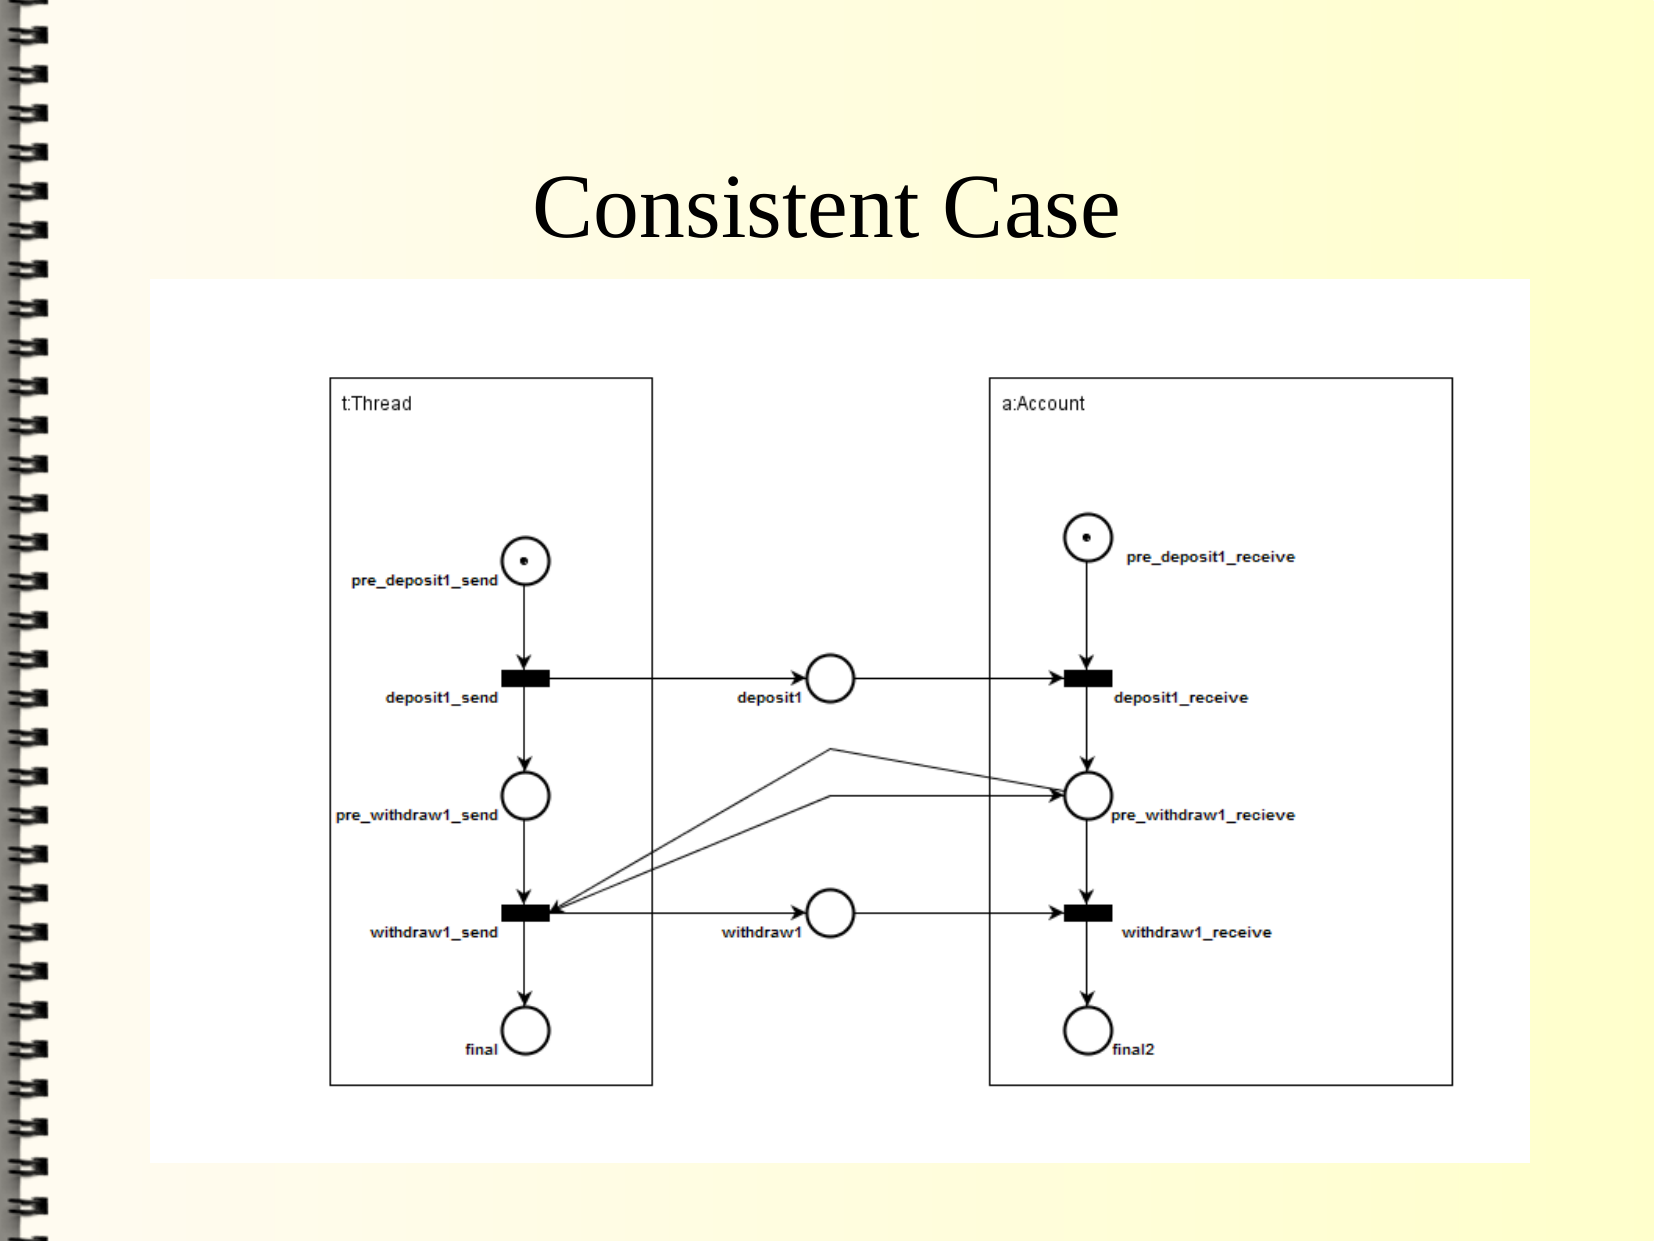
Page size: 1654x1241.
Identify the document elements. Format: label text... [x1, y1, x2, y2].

picture [150, 279, 1530, 1163]
picture [0, 0, 1654, 1241]
title Consistent Case [121, 102, 1534, 311]
